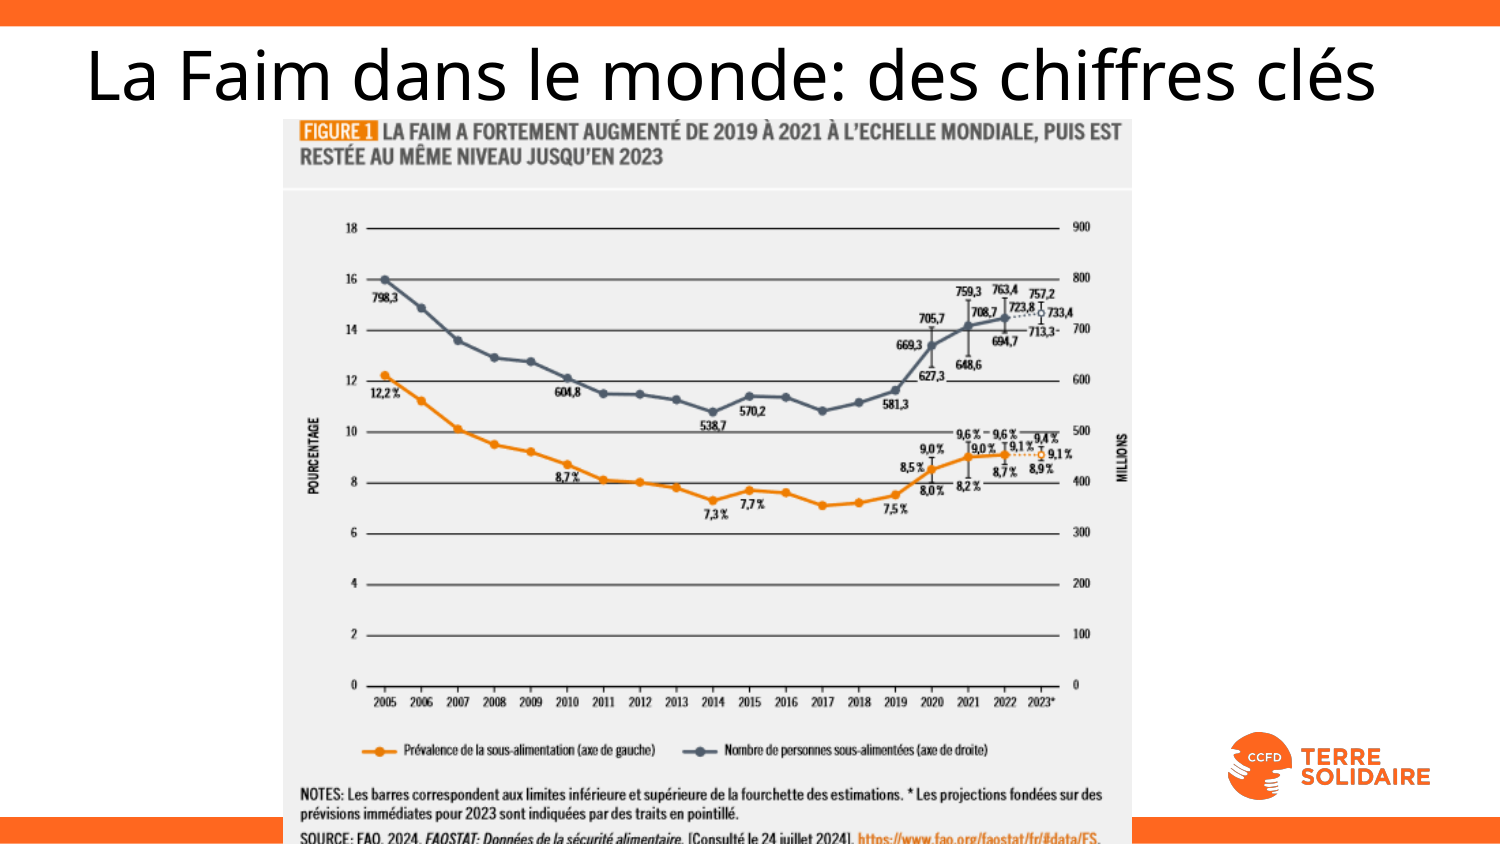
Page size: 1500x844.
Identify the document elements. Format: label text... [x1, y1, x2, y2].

picture [283, 119, 1132, 844]
title La Faim dans le monde: des chiffres clés [70, 24, 1430, 106]
picture [1228, 732, 1430, 800]
